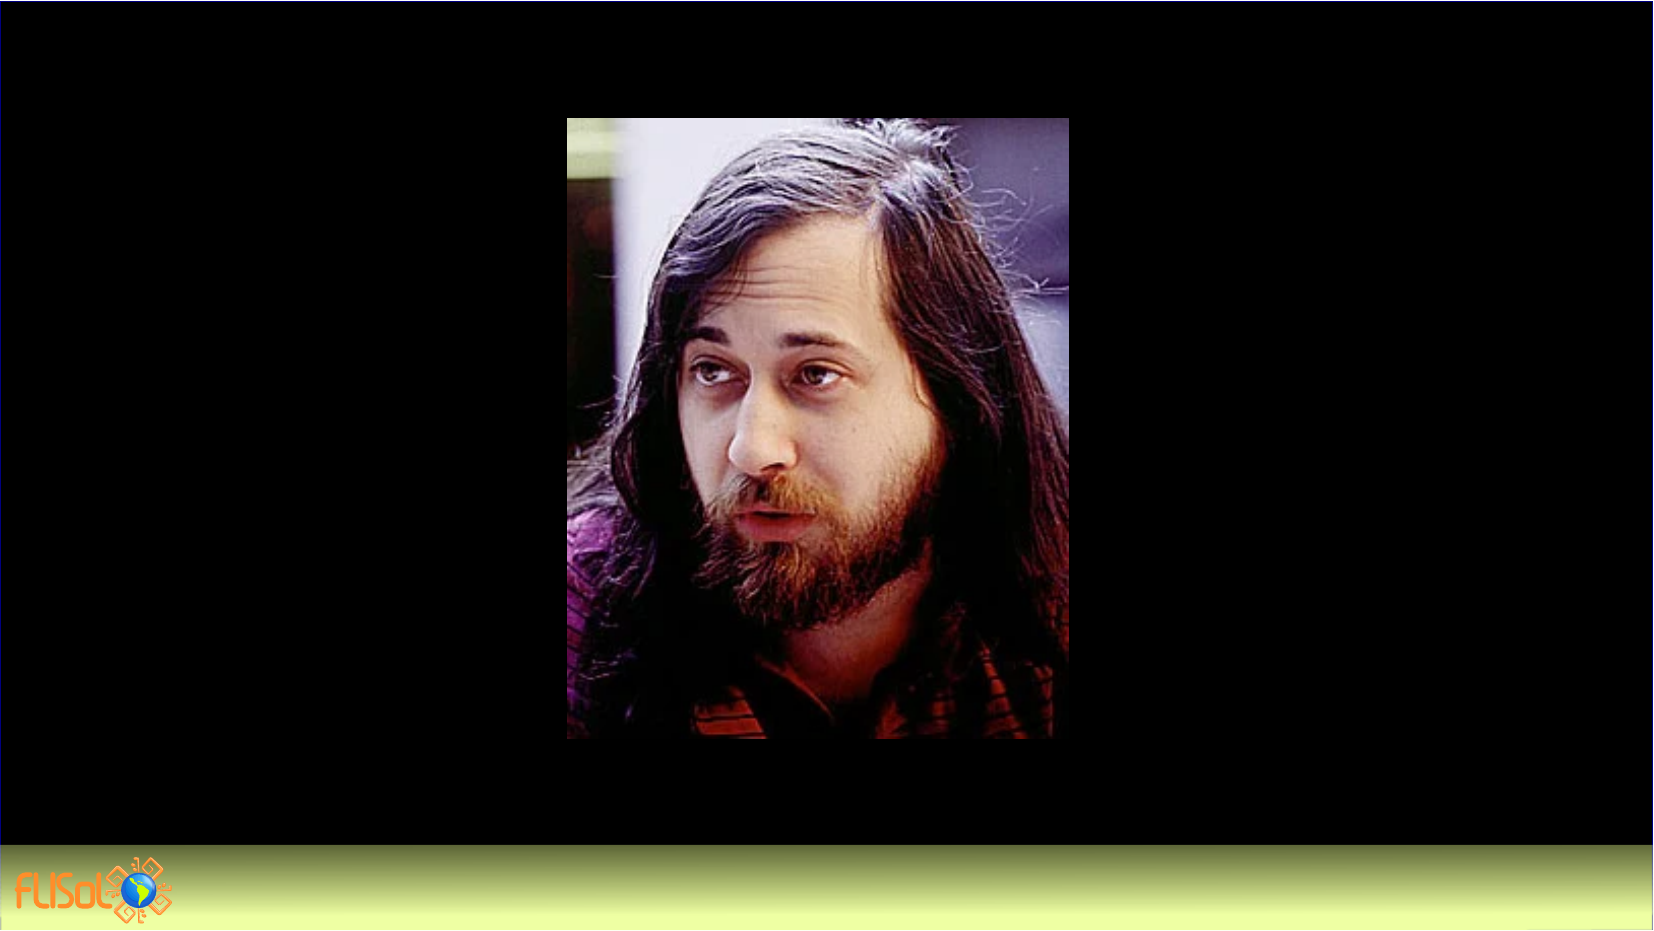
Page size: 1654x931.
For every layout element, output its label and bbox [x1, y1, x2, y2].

picture [0, 0, 1654, 844]
text_box [0, 844, 1654, 931]
